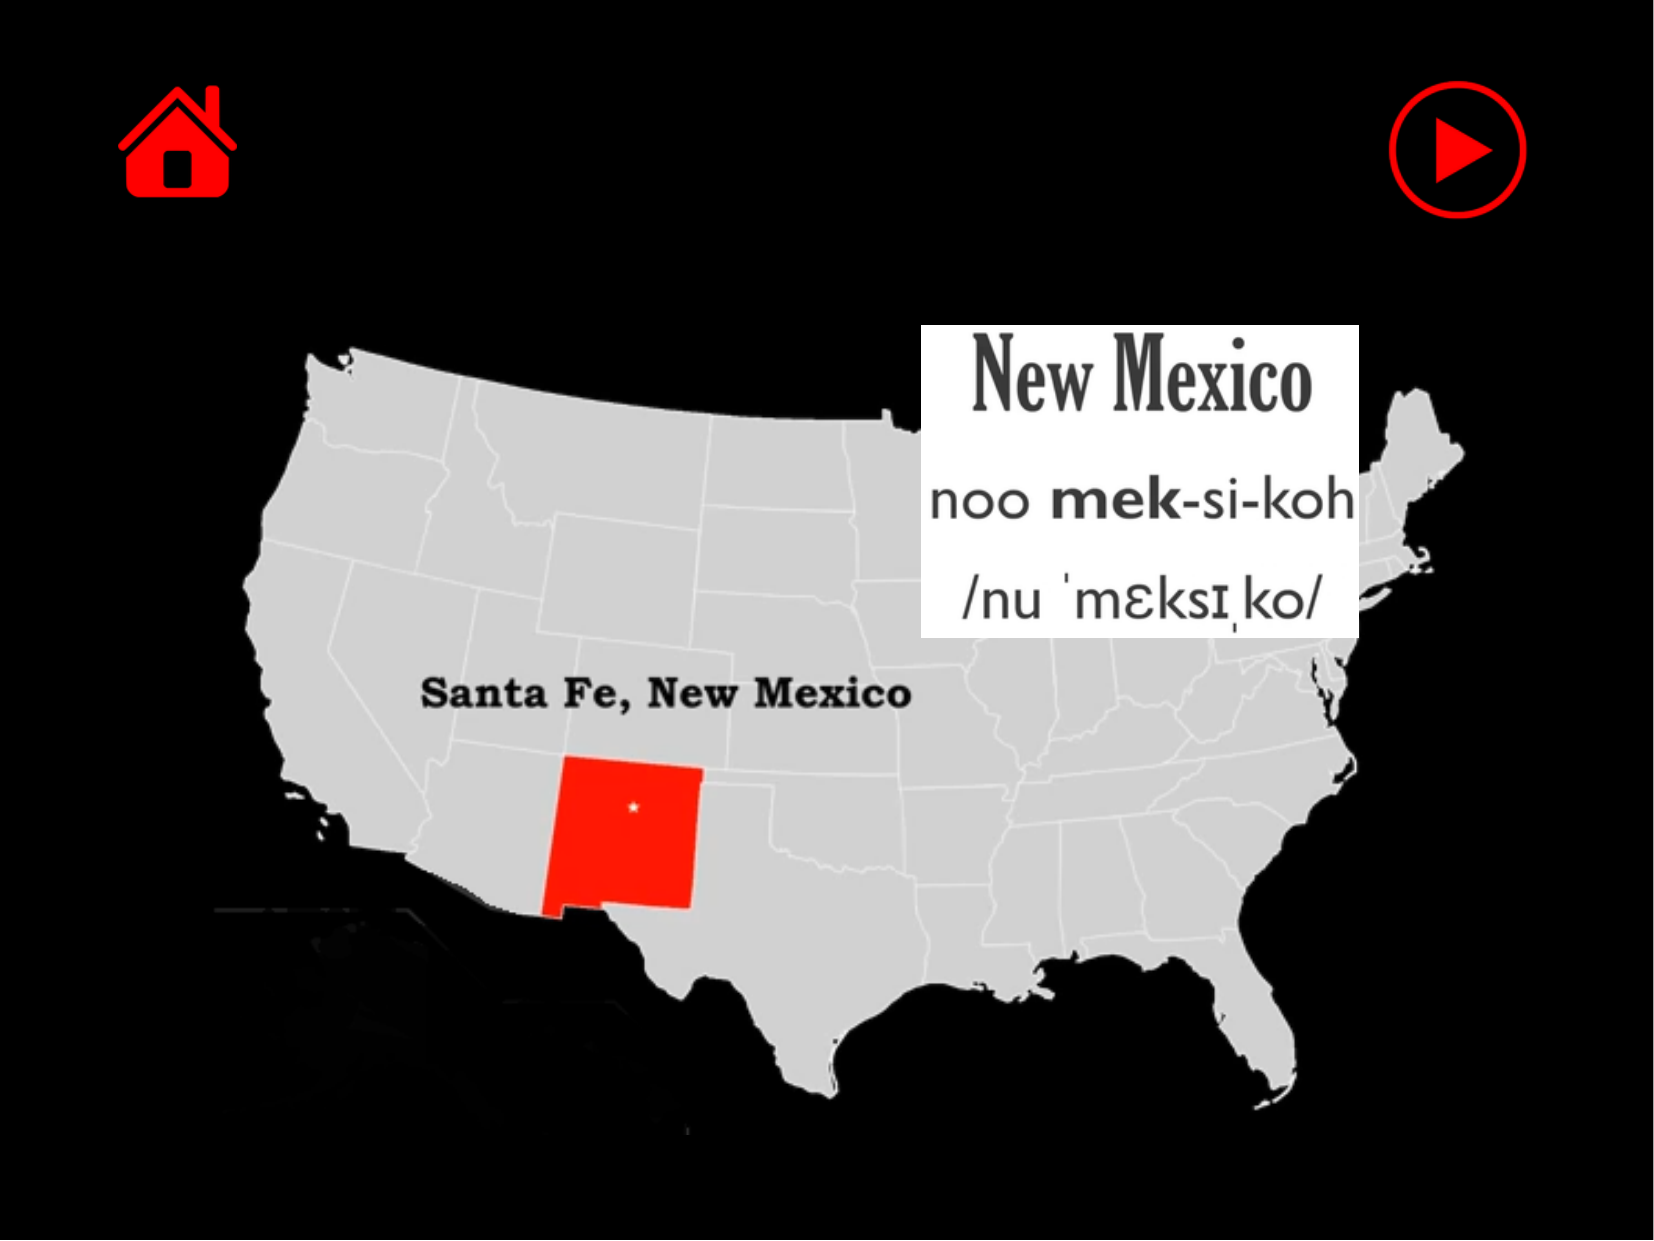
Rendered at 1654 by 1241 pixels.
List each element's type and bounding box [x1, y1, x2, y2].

picture [1381, 70, 1539, 228]
picture [118, 82, 237, 201]
picture [177, 325, 1477, 1135]
